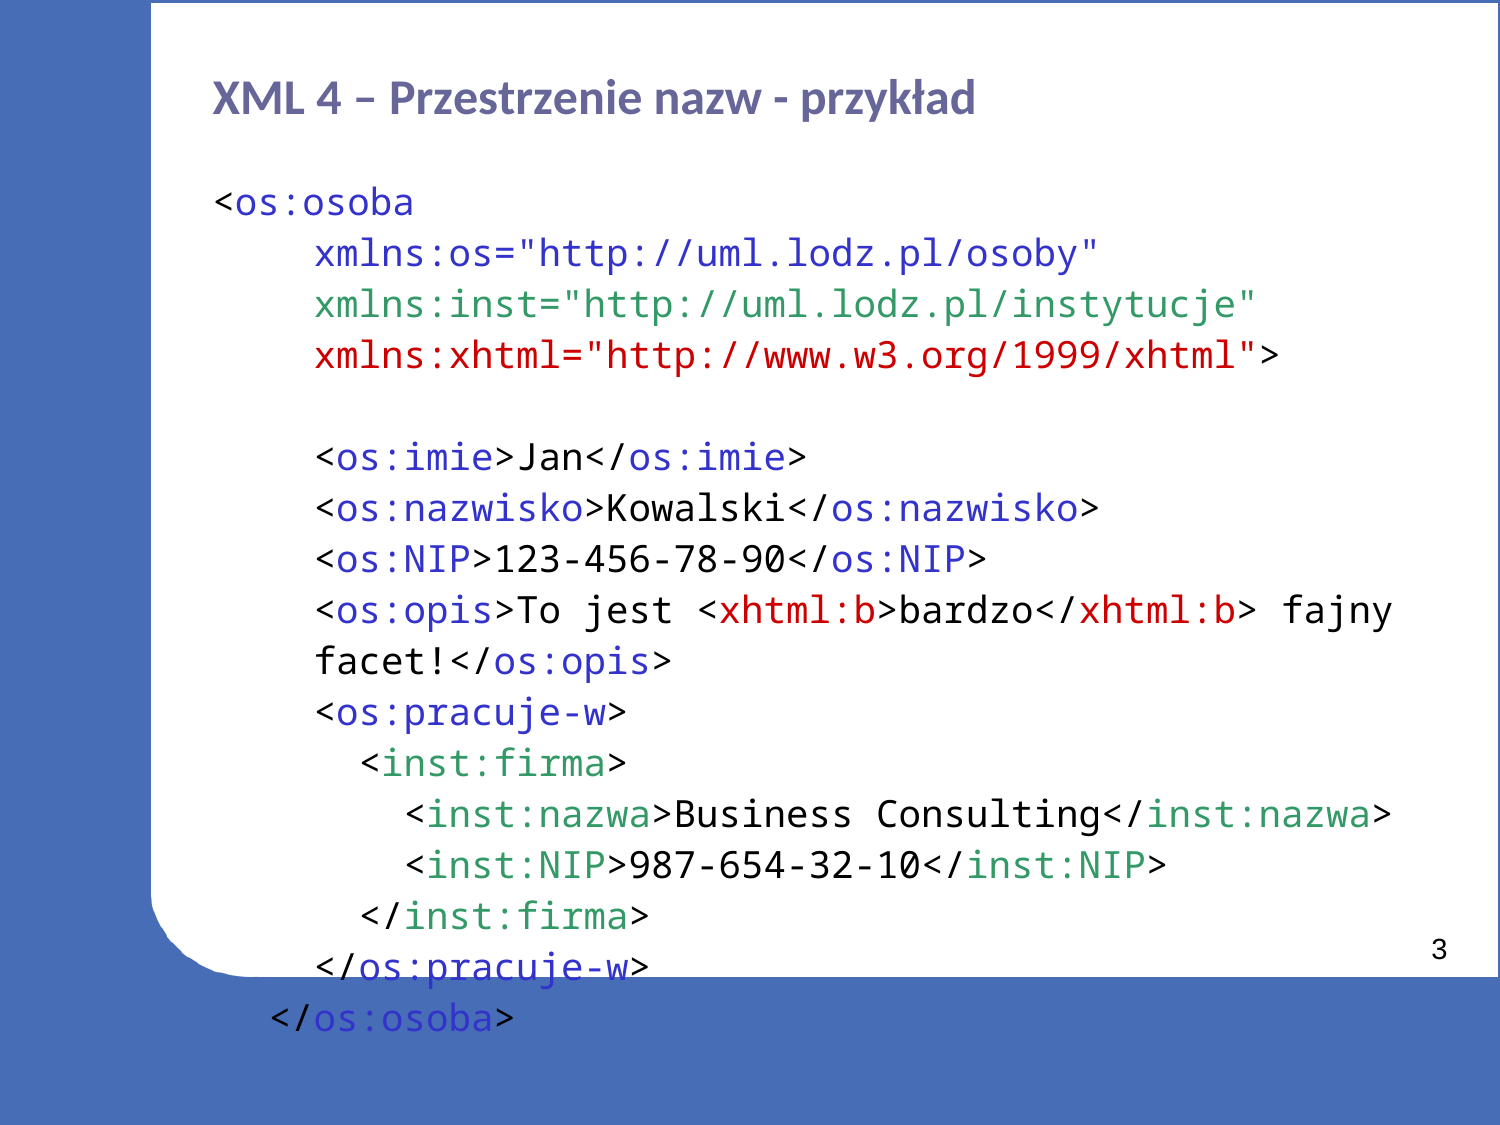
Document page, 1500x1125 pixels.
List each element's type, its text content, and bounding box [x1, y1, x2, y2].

list <os:osoba xmlns:os="http://uml.lodz.pl/osoby" xmlns:inst="http://uml.lodz.pl/instytucje" xmlns:xhtml="http://www.w3.org/1999/xhtml"> <os:imie>Jan</os:imie> <os:nazwisko>Kowalski</os:nazwisko> <os:NIP>123-456-78-90</os:NIP> <os:opis>To jest <xhtml:b>bardzo</xhtml:b> fajny facet!</os:opis> <os:pracuje-w> <inst:firma> <inst:nazwa>Business Consulting</inst:nazwa> <inst:NIP>987-654-32-10</inst:NIP> </inst:firma> </os:pracuje-w> </os:osoba> [212, 174, 1448, 977]
title XML 4 – Przestrzenie nazw - przykład [212, 32, 1447, 171]
picture [0, 0, 1500, 1125]
